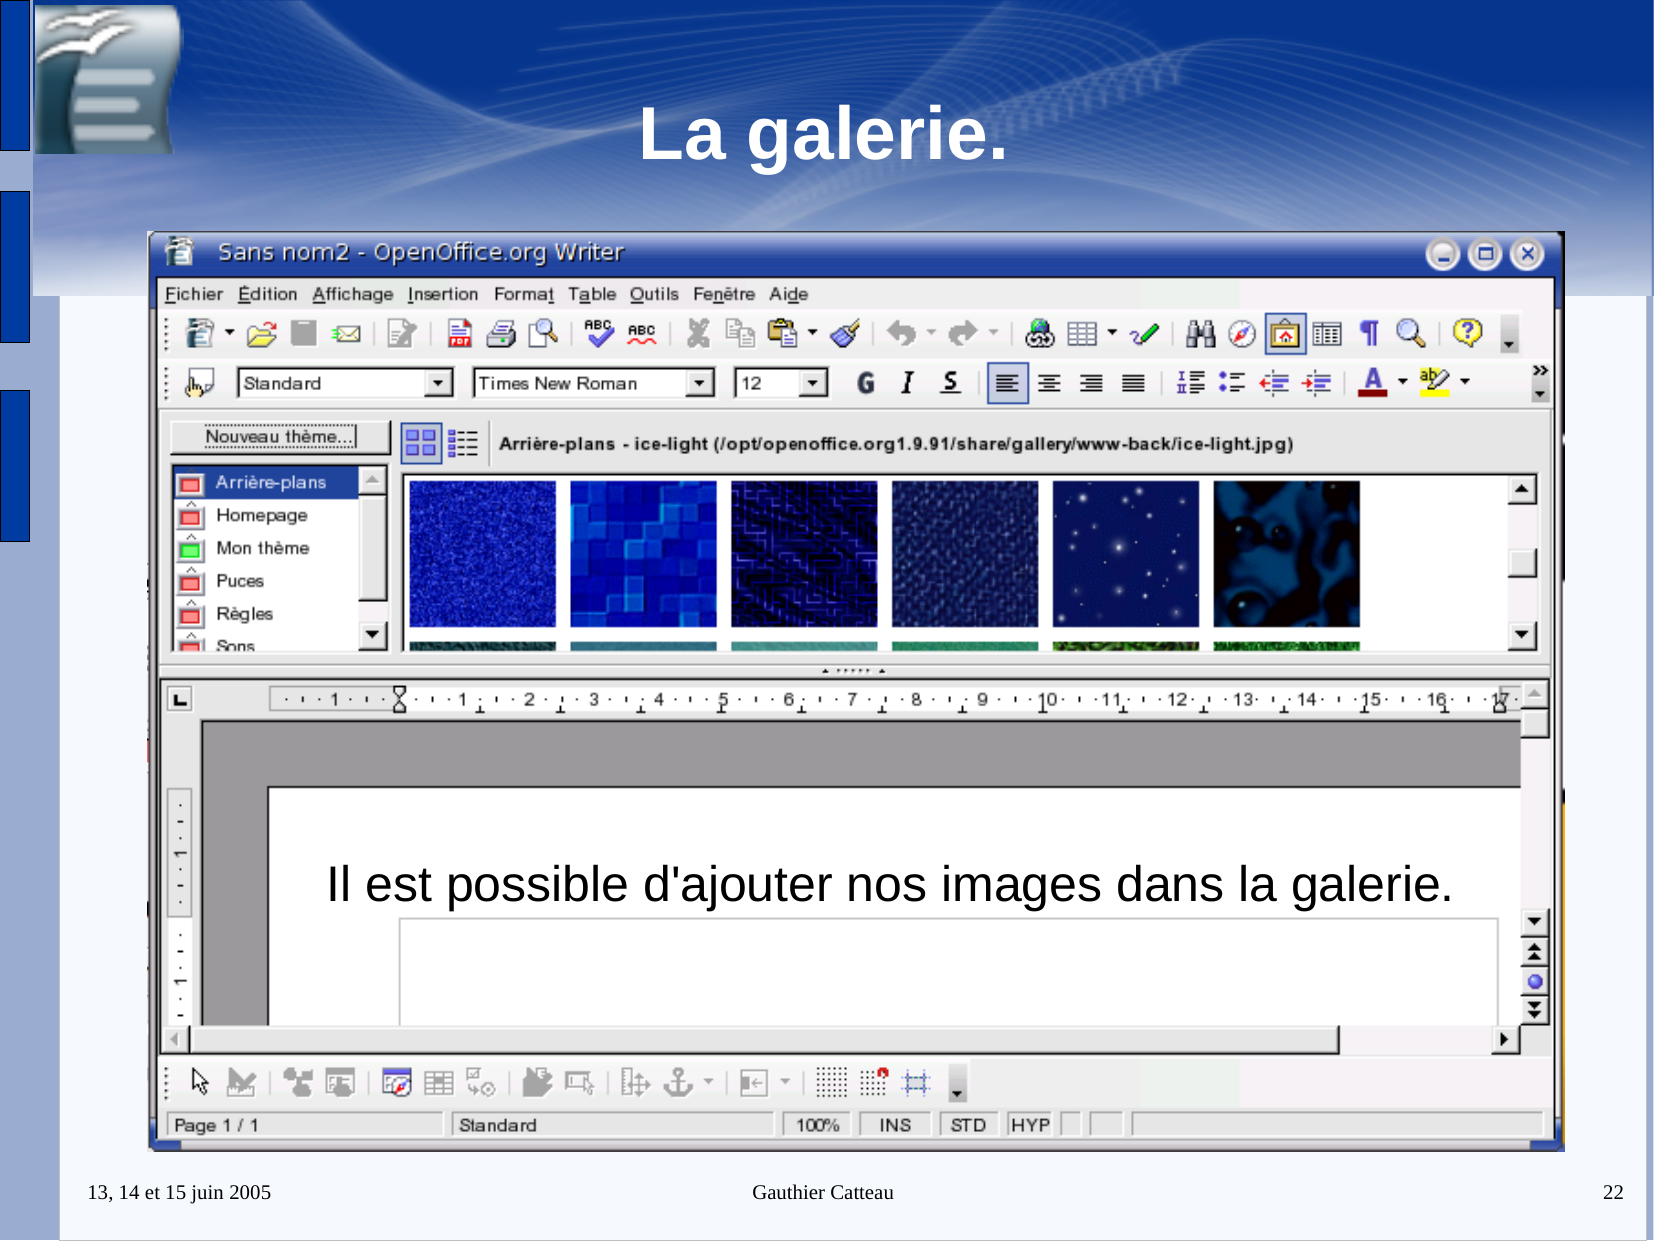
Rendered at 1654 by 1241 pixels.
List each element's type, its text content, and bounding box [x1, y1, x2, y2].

title La galerie. [118, 29, 1531, 237]
picture [33, 0, 1654, 1152]
list Il est possible d'ajouter nos images dans la galerie. [149, 856, 1506, 1097]
